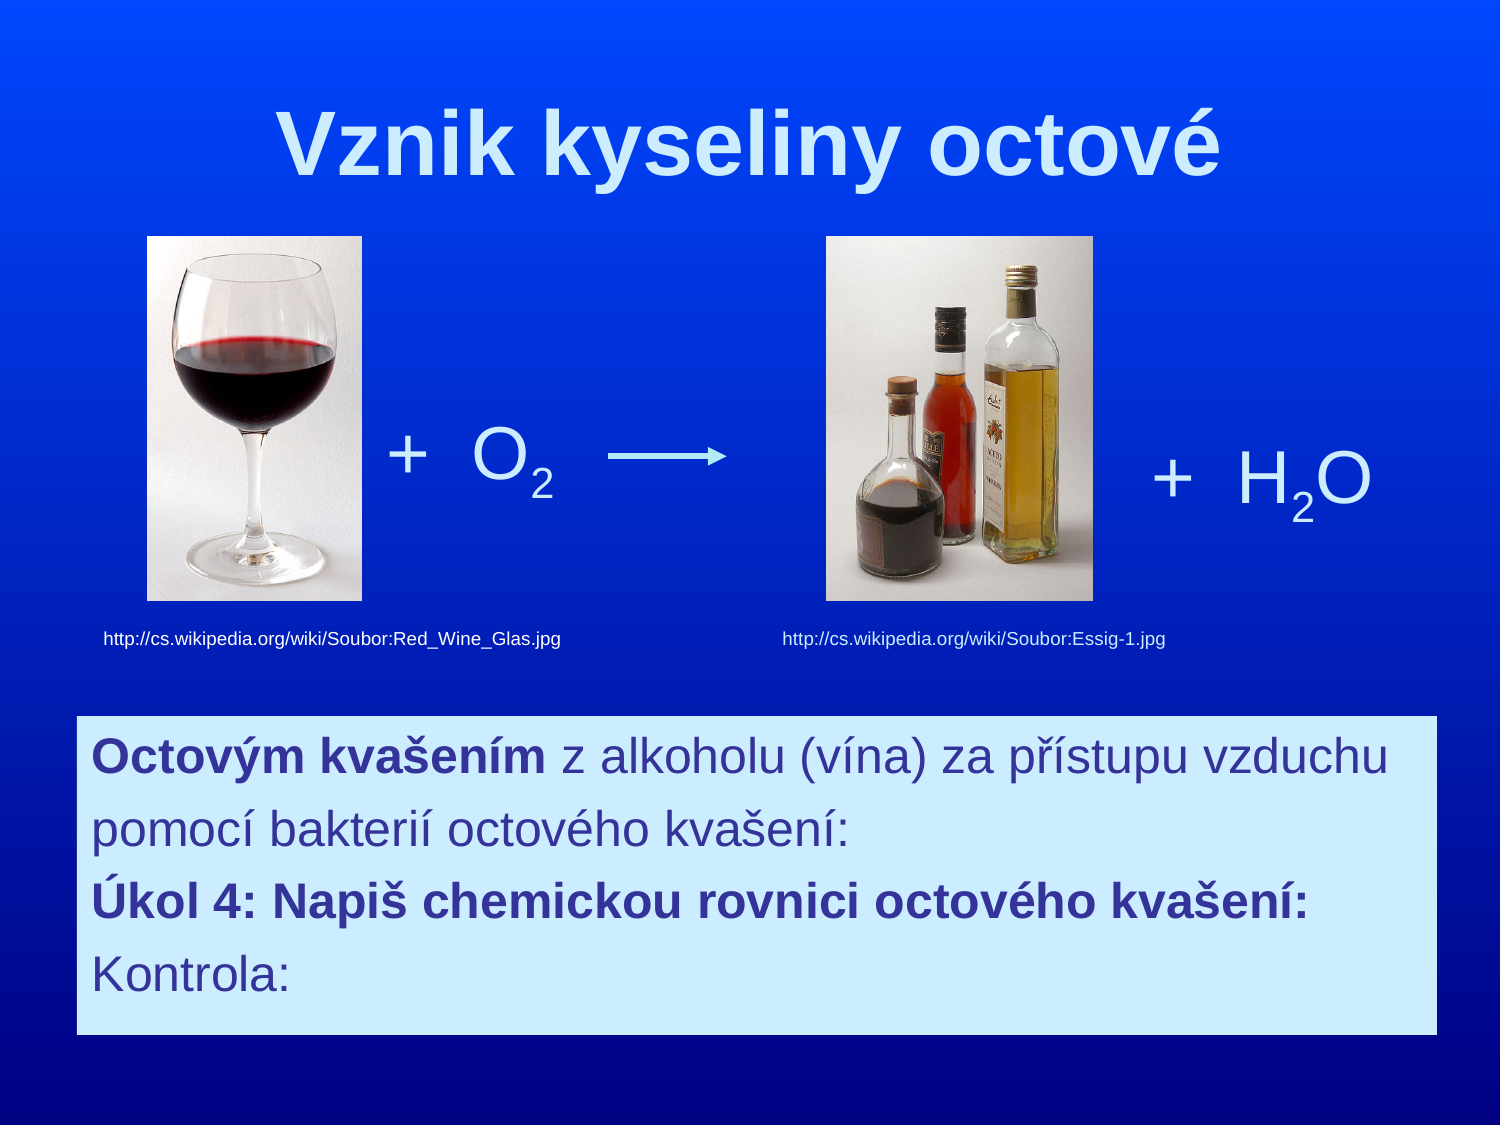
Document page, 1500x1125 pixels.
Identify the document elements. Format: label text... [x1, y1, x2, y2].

text_box + H2O [1116, 420, 1424, 539]
text_box + O2 [372, 397, 585, 605]
title Vznik kyseliny octové [75, 45, 1426, 233]
picture [826, 236, 1093, 601]
text_box http://cs.wikipedia.org/wiki/Soubor:Red_Wine_Glas.jpg [88, 619, 591, 680]
list Octovým kvašením z alkoholu (vína) za přístupu vzduchu pomocí bakterií octového kvašení: Úkol 4: Napiš chemickou rovnici octového kvašení: Kontrola: CH3-CH2 OH + O2 → CH3-COOH + H2O [76, 716, 1437, 1035]
picture [147, 236, 362, 601]
text_box http://cs.wikipedia.org/wiki/Soubor:Essig-1.jpg [767, 618, 1182, 657]
